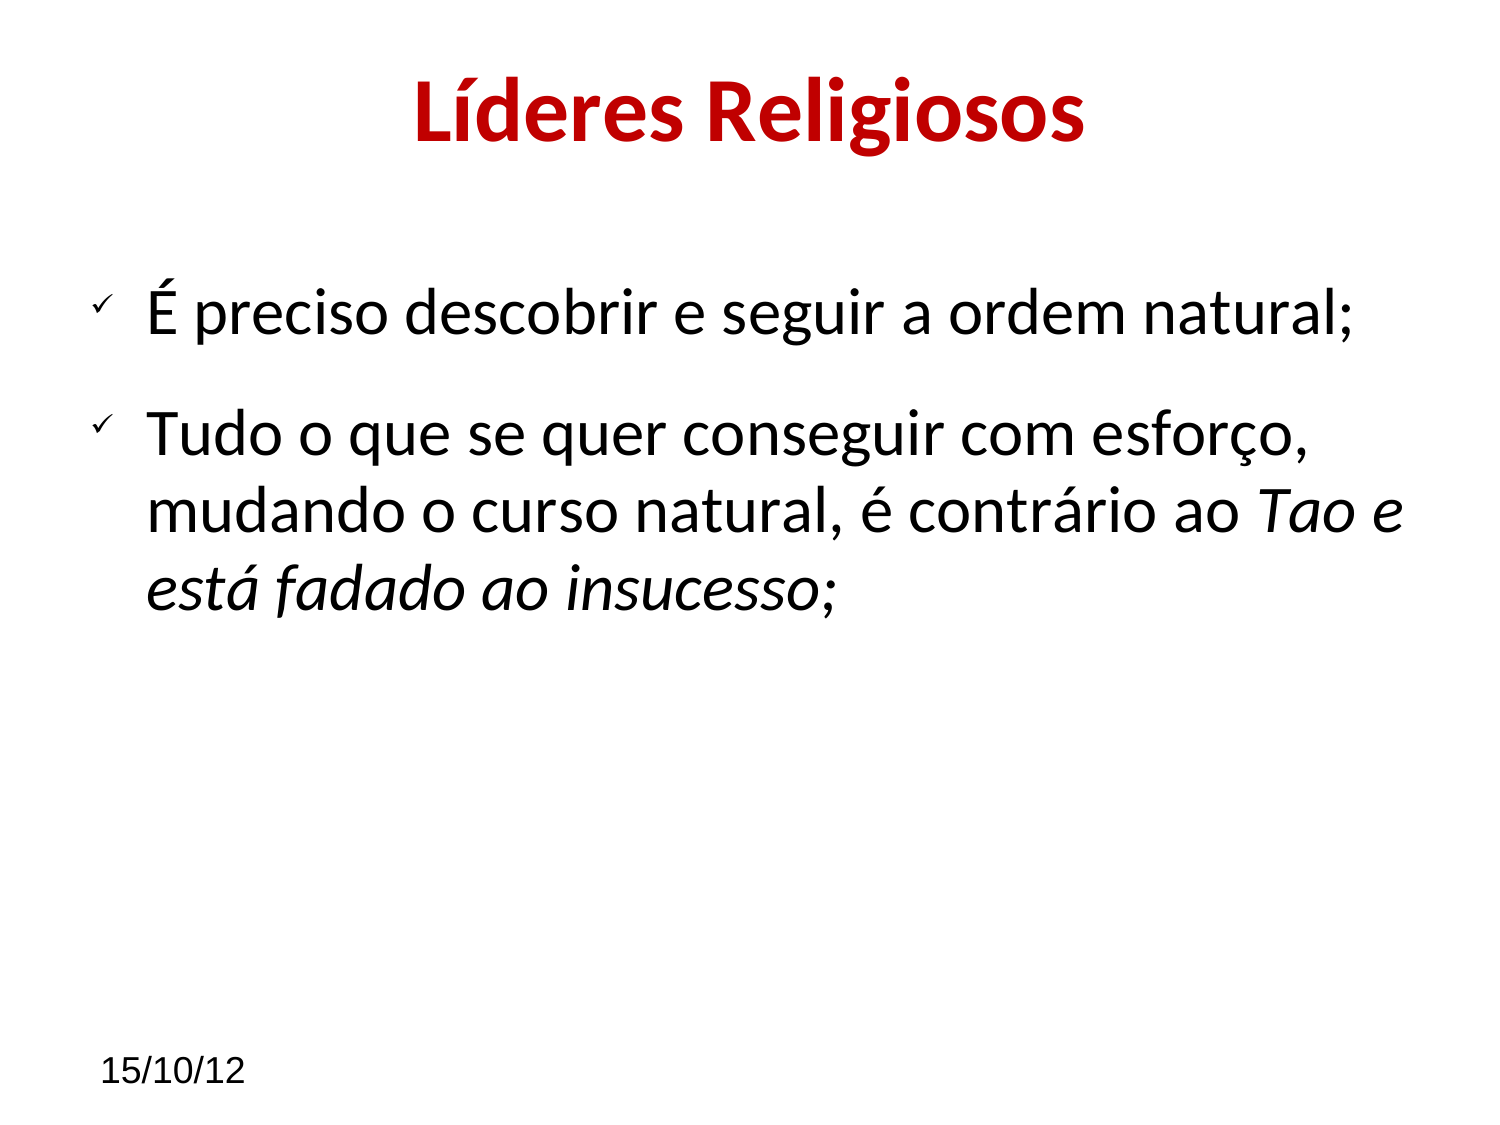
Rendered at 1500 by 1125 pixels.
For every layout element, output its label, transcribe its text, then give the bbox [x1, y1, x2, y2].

text_box É preciso descobrir e seguir a ordem natural; Tudo o que se quer conseguir com esforço, mudando o curso natural, é contrário ao Tao e está fadado ao insucesso; [75, 262, 1426, 1005]
title Líderes Religiosos [75, 45, 1426, 233]
